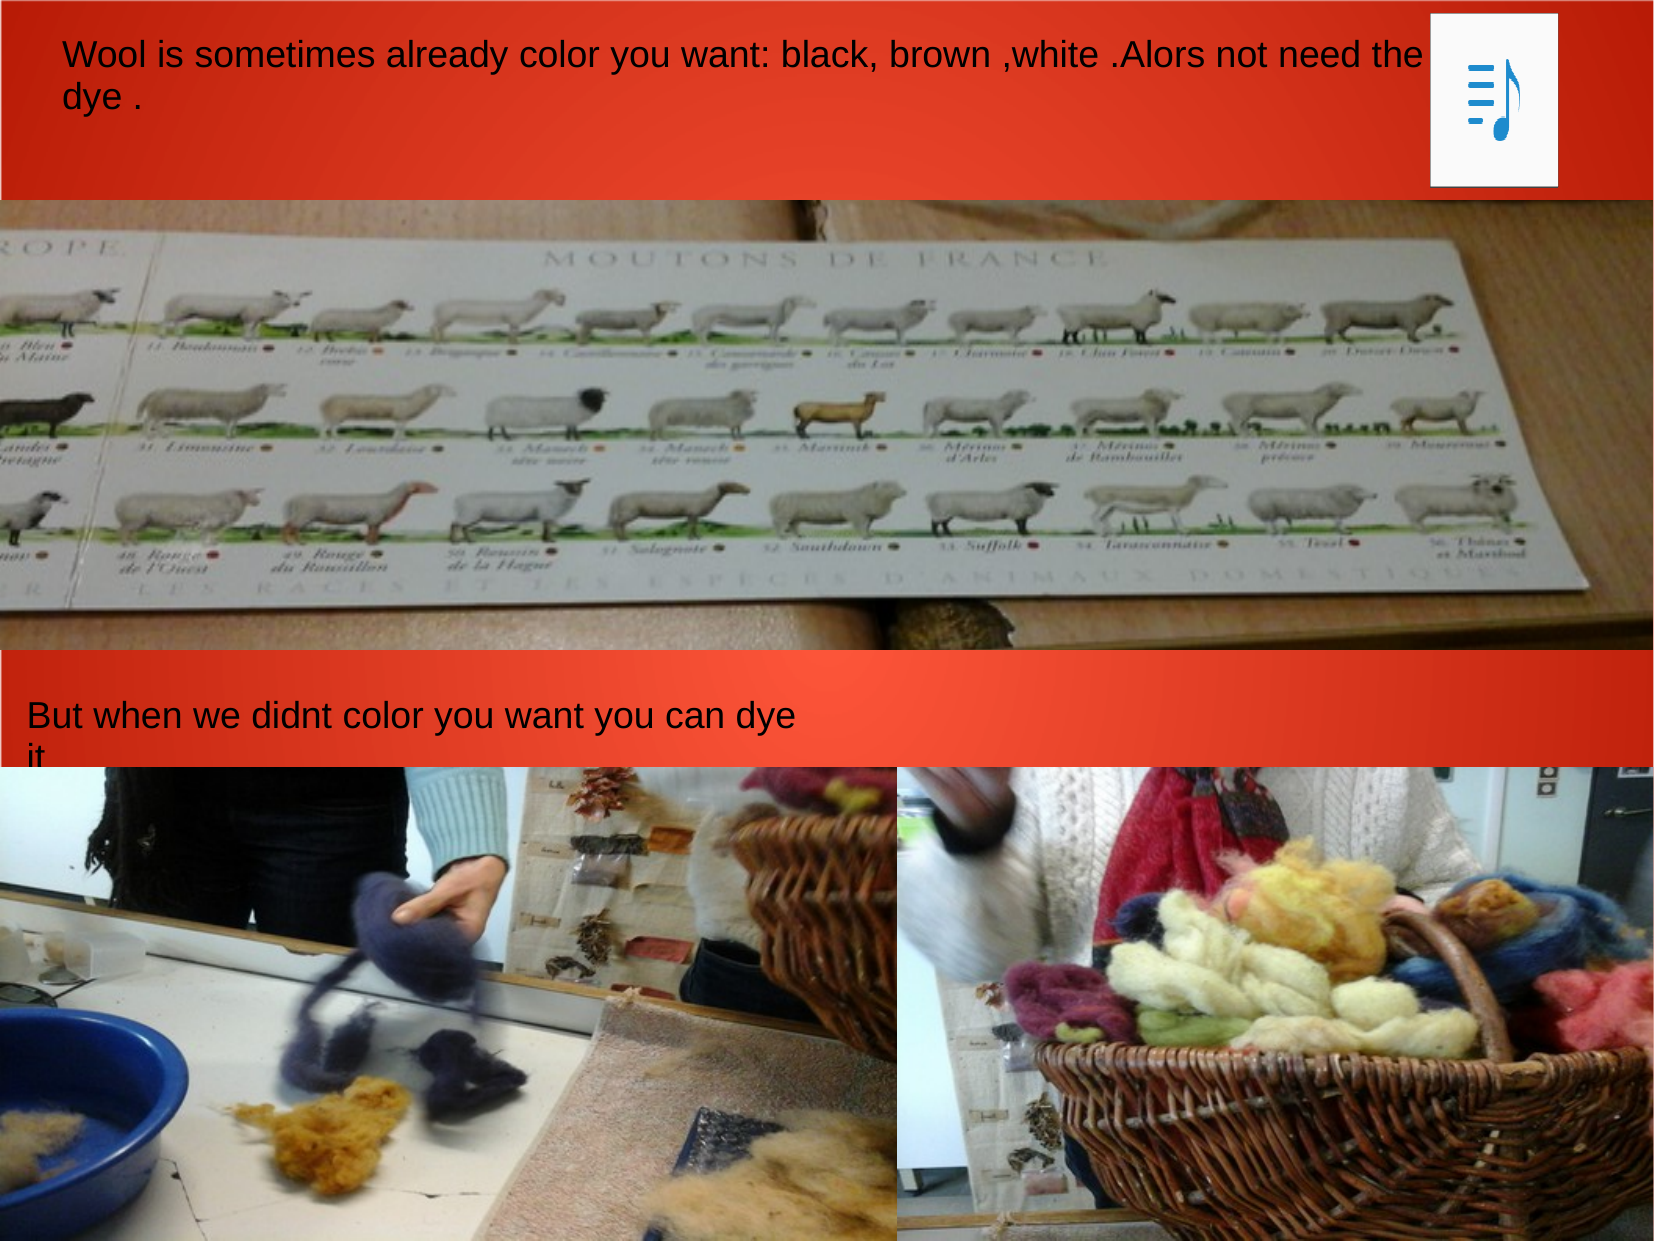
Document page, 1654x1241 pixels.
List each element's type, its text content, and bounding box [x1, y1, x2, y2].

picture [0, 0, 1654, 1241]
text_box Wool is sometimes already color you want: black, brown ,white .Alors not need the dye . [47, 25, 1429, 125]
text_box [1429, 11, 1560, 189]
text_box But when we didnt color you want you can dye it [11, 687, 837, 745]
